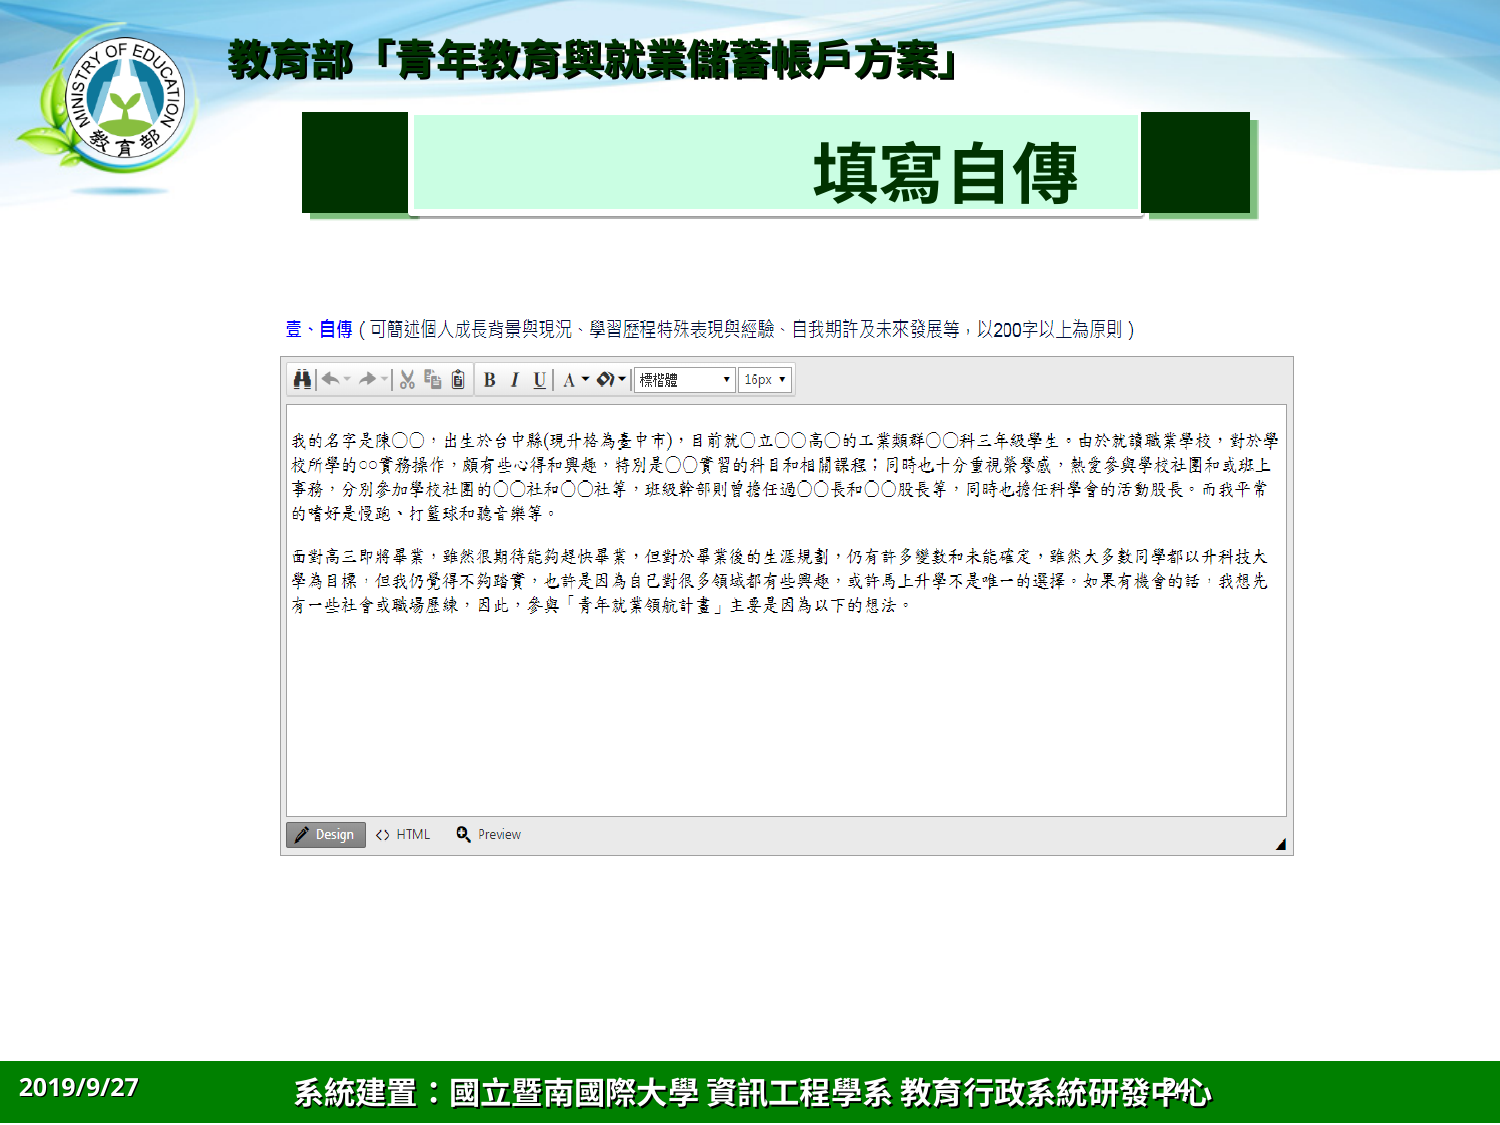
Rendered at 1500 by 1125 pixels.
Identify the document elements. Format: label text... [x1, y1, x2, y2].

text_box [302, 112, 411, 213]
text_box [1141, 112, 1250, 213]
picture [275, 312, 1301, 863]
text_box 2019/9/27 [3, 1063, 354, 1117]
text_box 填寫自傳 [411, 112, 1141, 213]
text_box 24 [1147, 1063, 1498, 1117]
